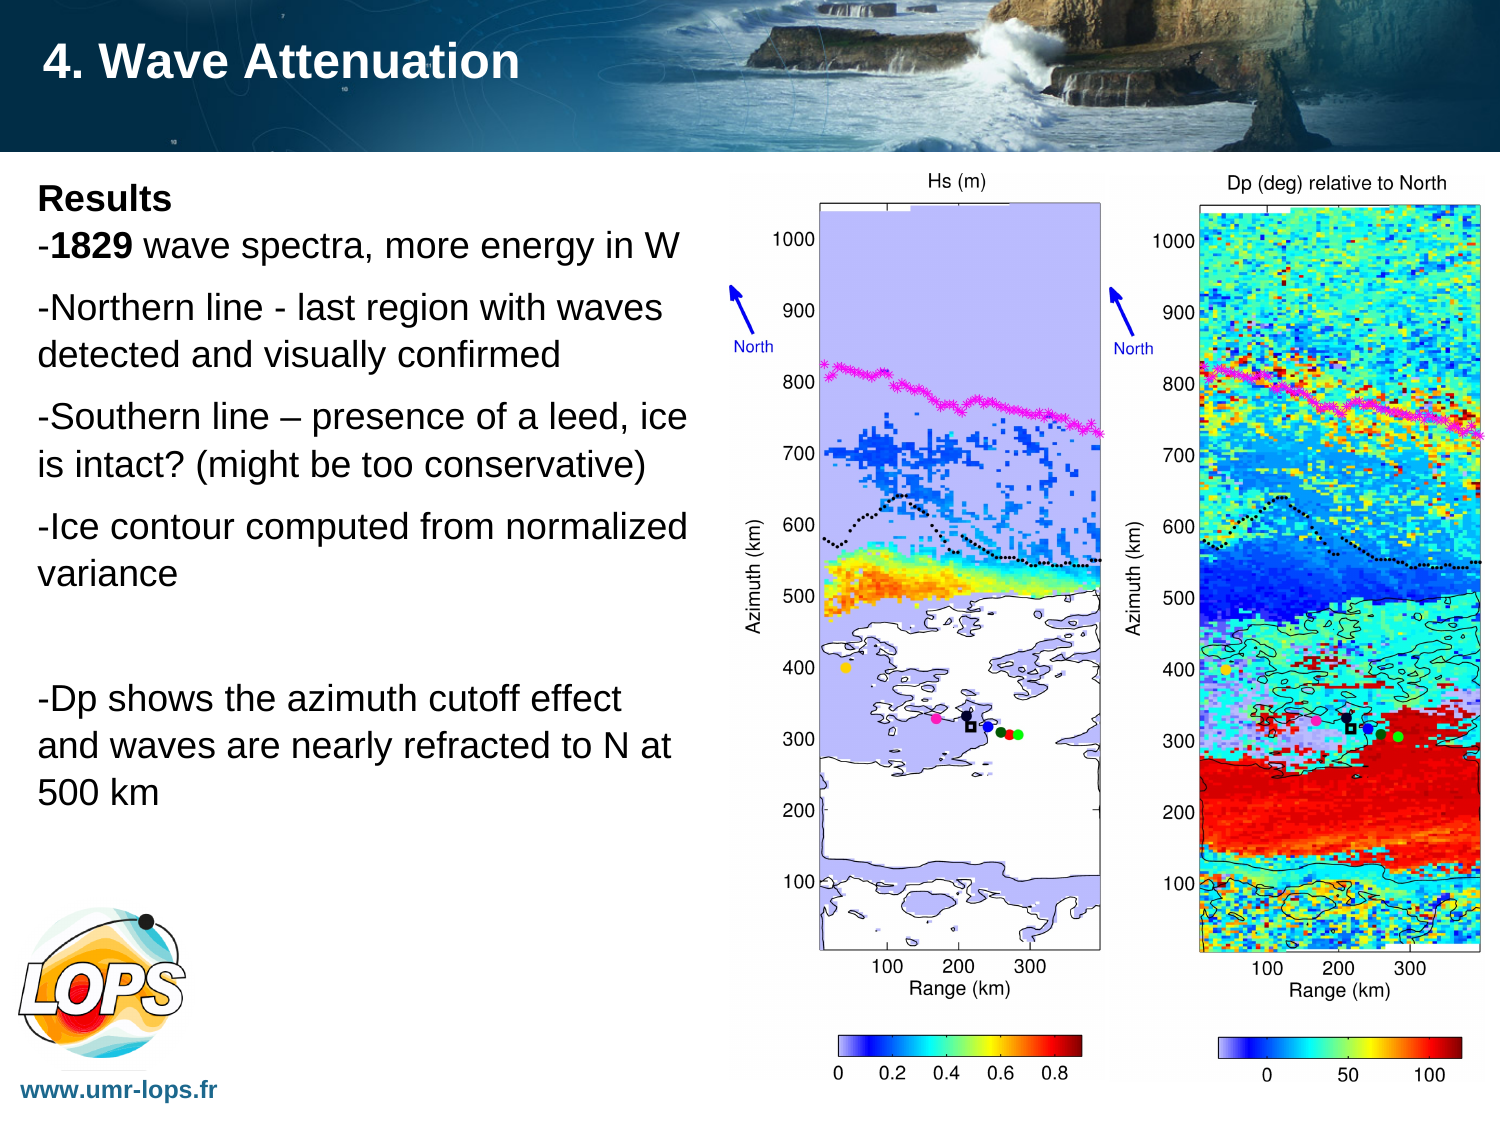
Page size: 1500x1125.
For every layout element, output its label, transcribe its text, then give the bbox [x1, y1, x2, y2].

picture [0, 0, 1500, 152]
picture [729, 173, 1105, 1080]
picture [12, 897, 195, 1071]
text_box Results -1829 wave spectra, more energy in W -Northern line - last region with waves detected and visually confirmed -Southern line – presence of a leed, ice is intact? (might be too conservative) -Ice contour computed from normalized variance -Dp shows the azimuth cutoff effect and waves are nearly refracted to N at 500 km [22, 163, 710, 928]
text_box 4. Wave Attenuation [28, 17, 810, 166]
picture [1109, 175, 1485, 1082]
